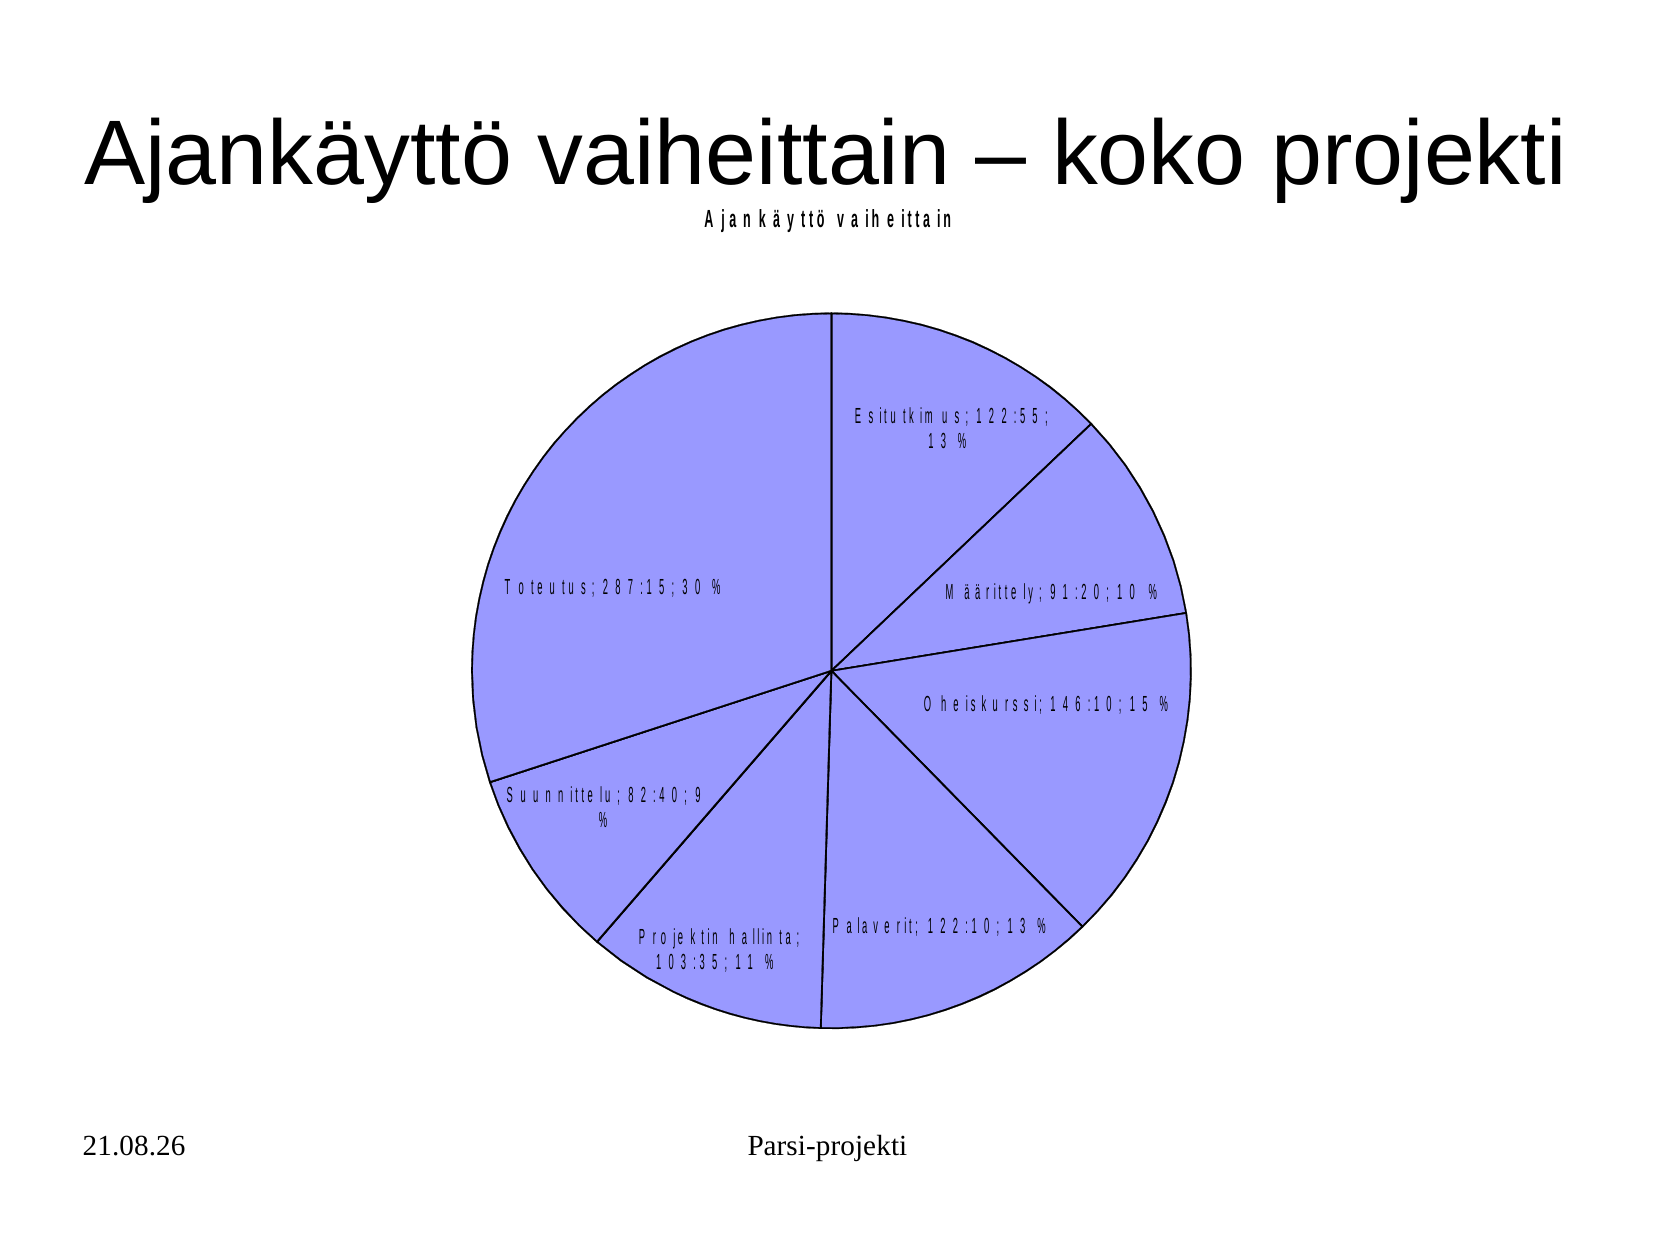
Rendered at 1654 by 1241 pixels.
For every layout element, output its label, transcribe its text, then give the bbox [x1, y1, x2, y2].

picture [75, 187, 1588, 1106]
title Ajankäyttö vaiheittain – koko projekti [82, 56, 1571, 187]
